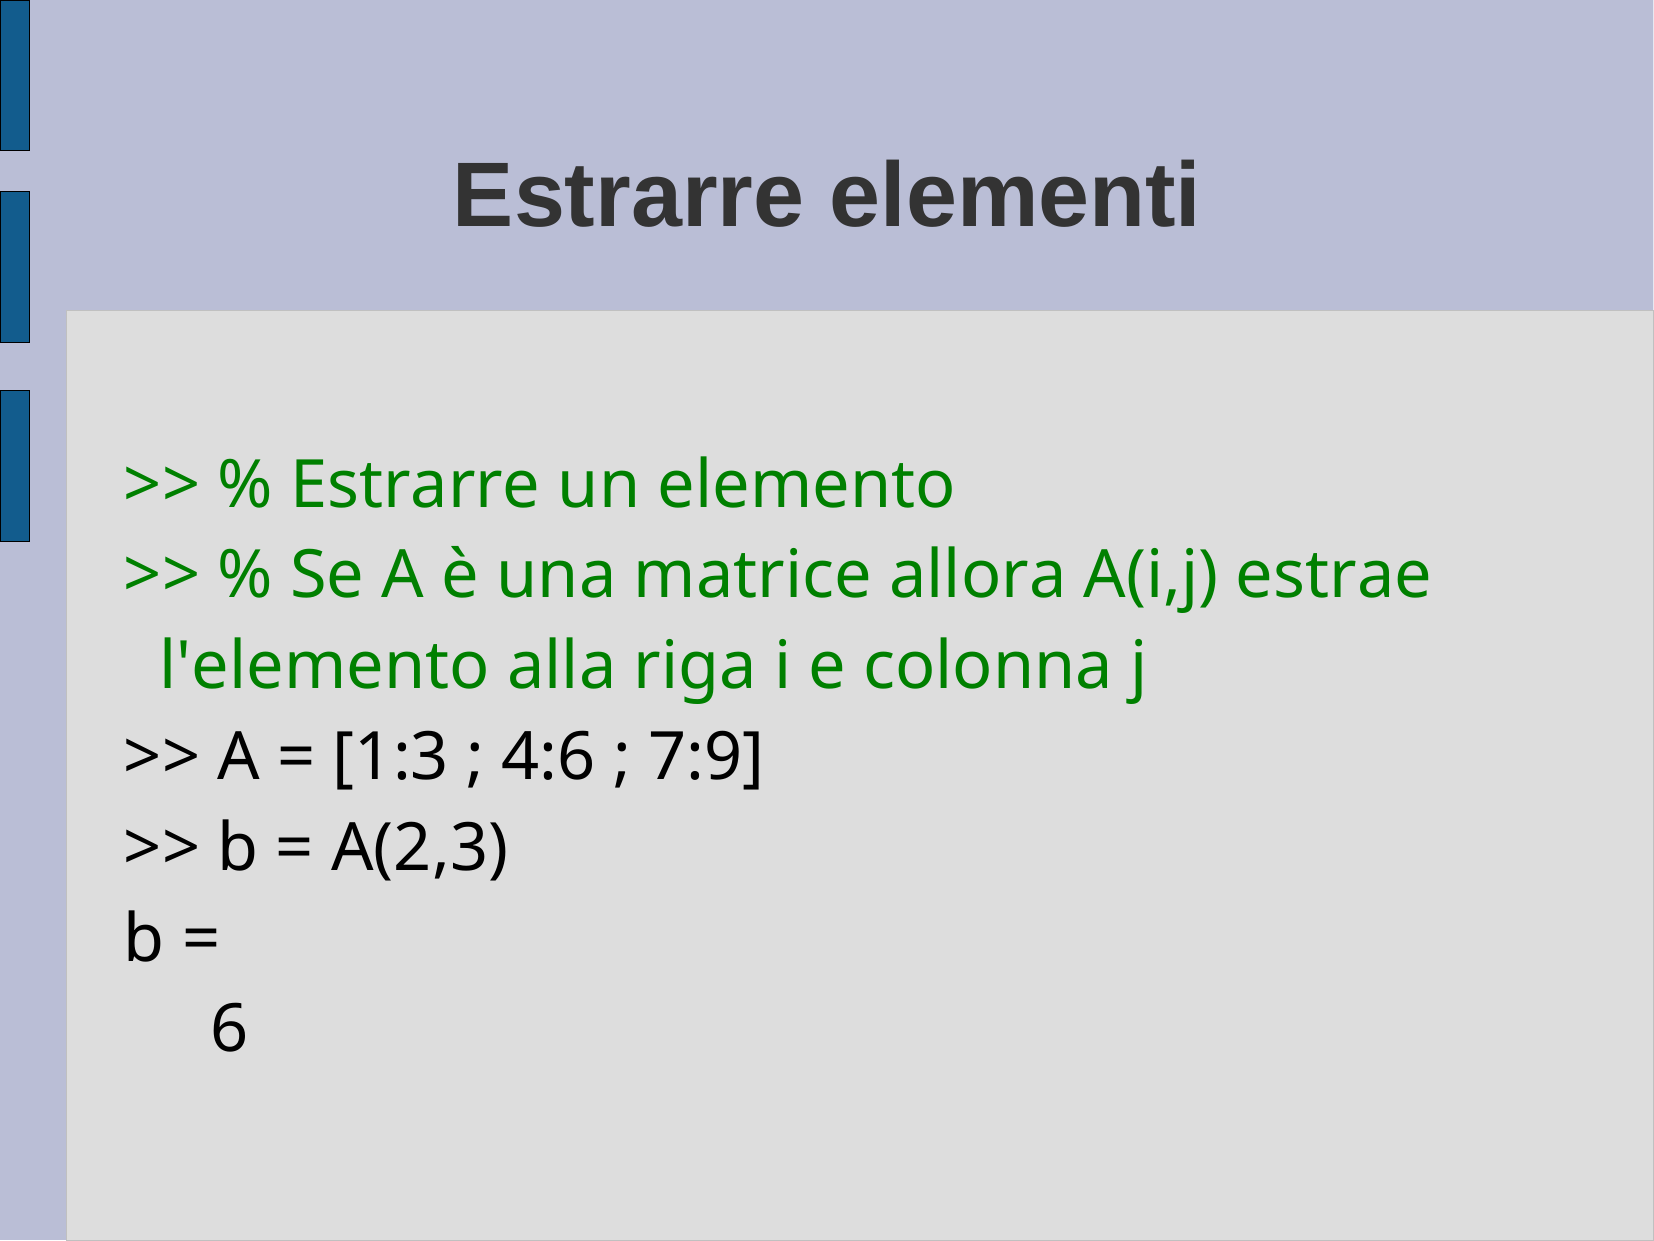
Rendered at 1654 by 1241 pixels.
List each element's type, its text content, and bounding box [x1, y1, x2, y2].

subtitle >> % Estrarre un elemento >> % Se A è una matrice allora A(i,j) estrae l'elemento alla riga i e colonna j >> A = [1:3 ; 4:6 ; 7:9] >> b = A(2,3) b = 6 [88, 326, 1625, 1182]
title Estrarre elementi [121, 98, 1534, 291]
